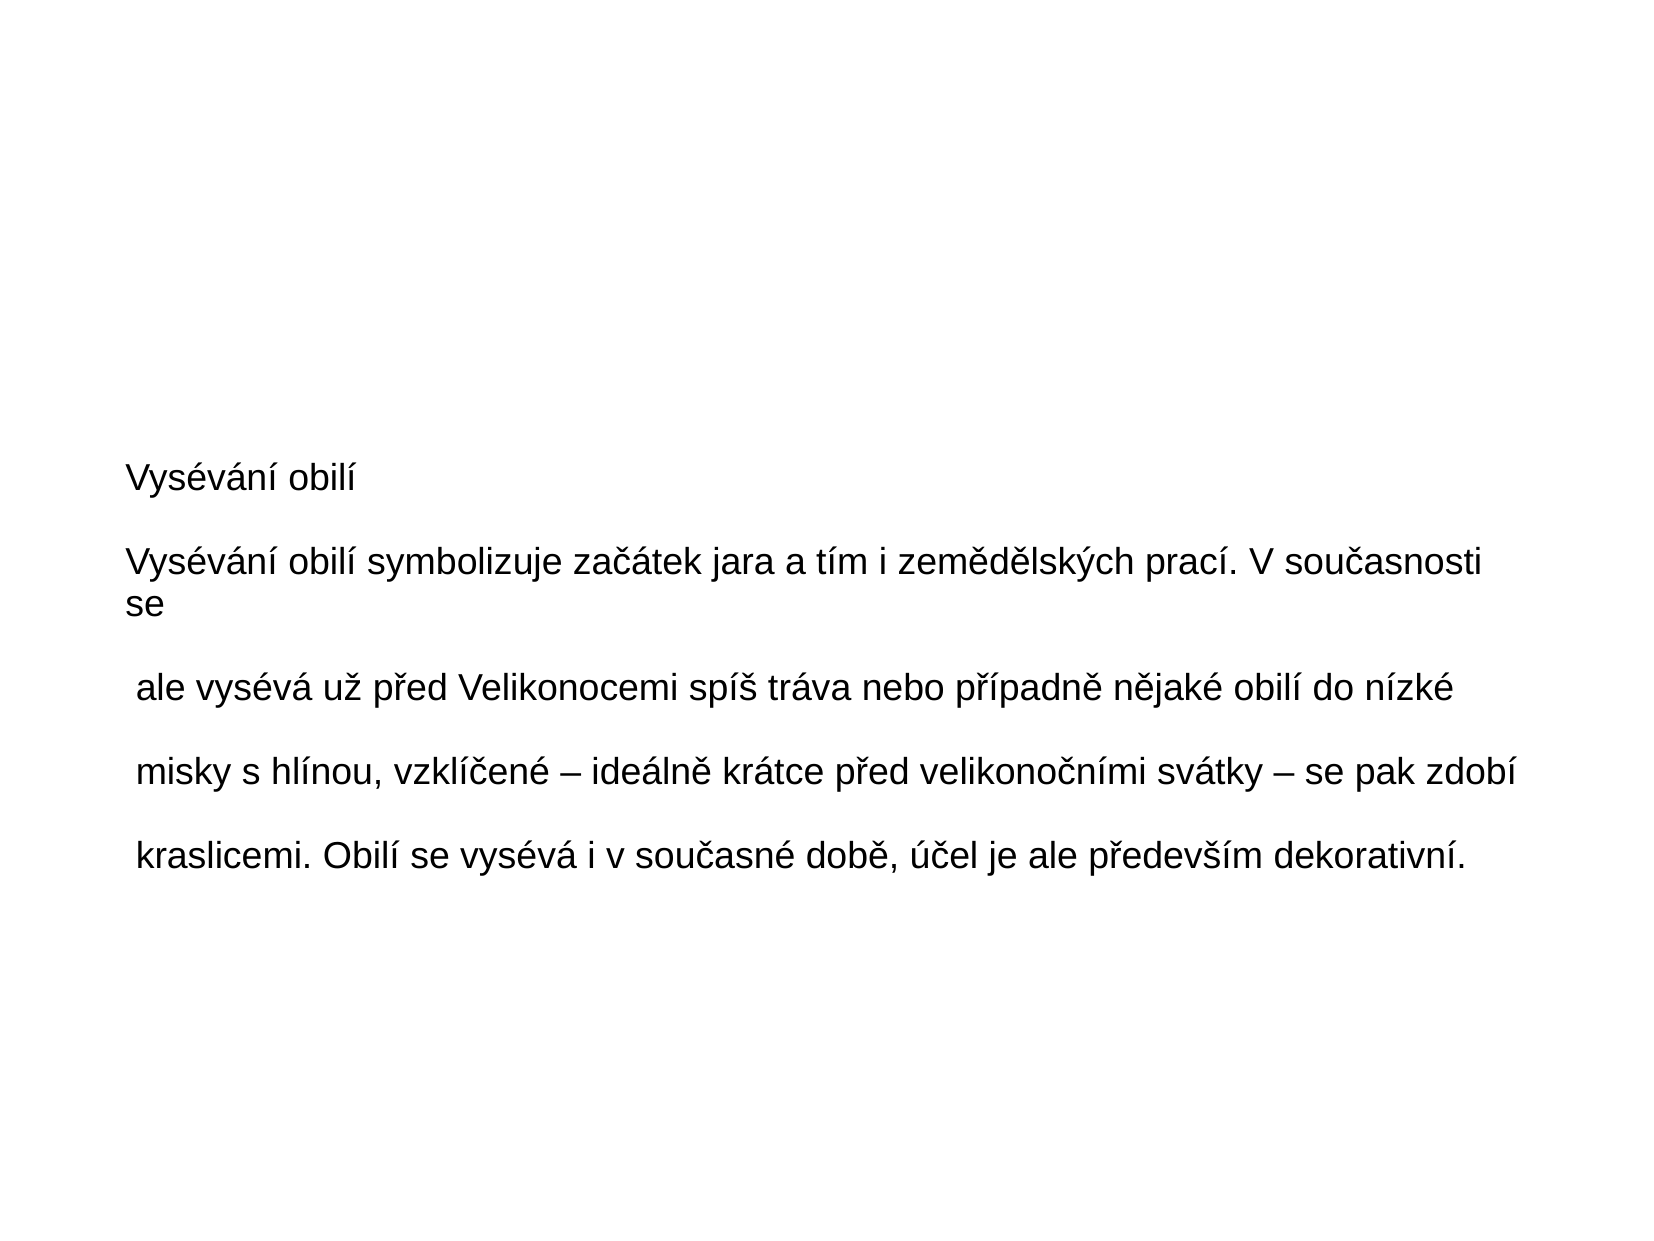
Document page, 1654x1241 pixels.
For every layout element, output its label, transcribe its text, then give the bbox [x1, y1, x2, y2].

text_box Vysévání obilí Vysévání obilí symbolizuje začátek jara a tím i zemědělských prací. V současnosti se ale vysévá už před Velikonocemi spíš tráva nebo případně nějaké obilí do nízké misky s hlínou, vzklíčené – ideálně krátce před velikonočními svátky – se pak zdobí kraslicemi. Obilí se vysévá i v současné době, účel je ale především dekorativní. [110, 448, 1548, 843]
